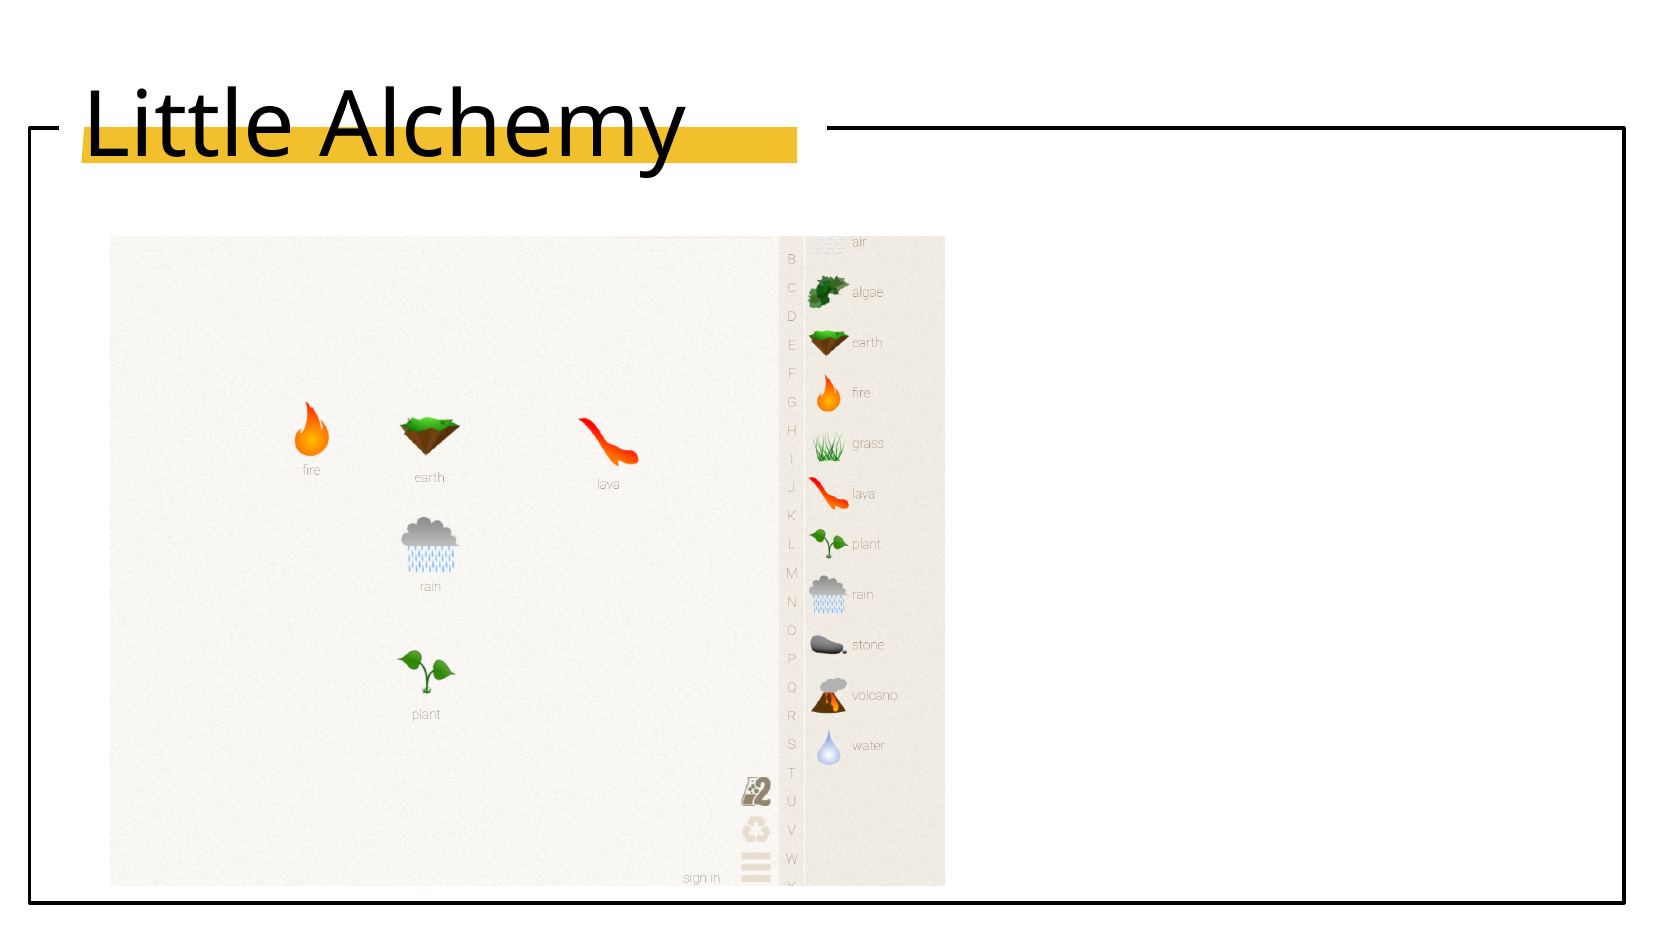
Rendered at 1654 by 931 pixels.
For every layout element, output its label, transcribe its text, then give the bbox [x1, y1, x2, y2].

title Little Alchemy [82, 42, 1571, 199]
picture [110, 236, 945, 886]
